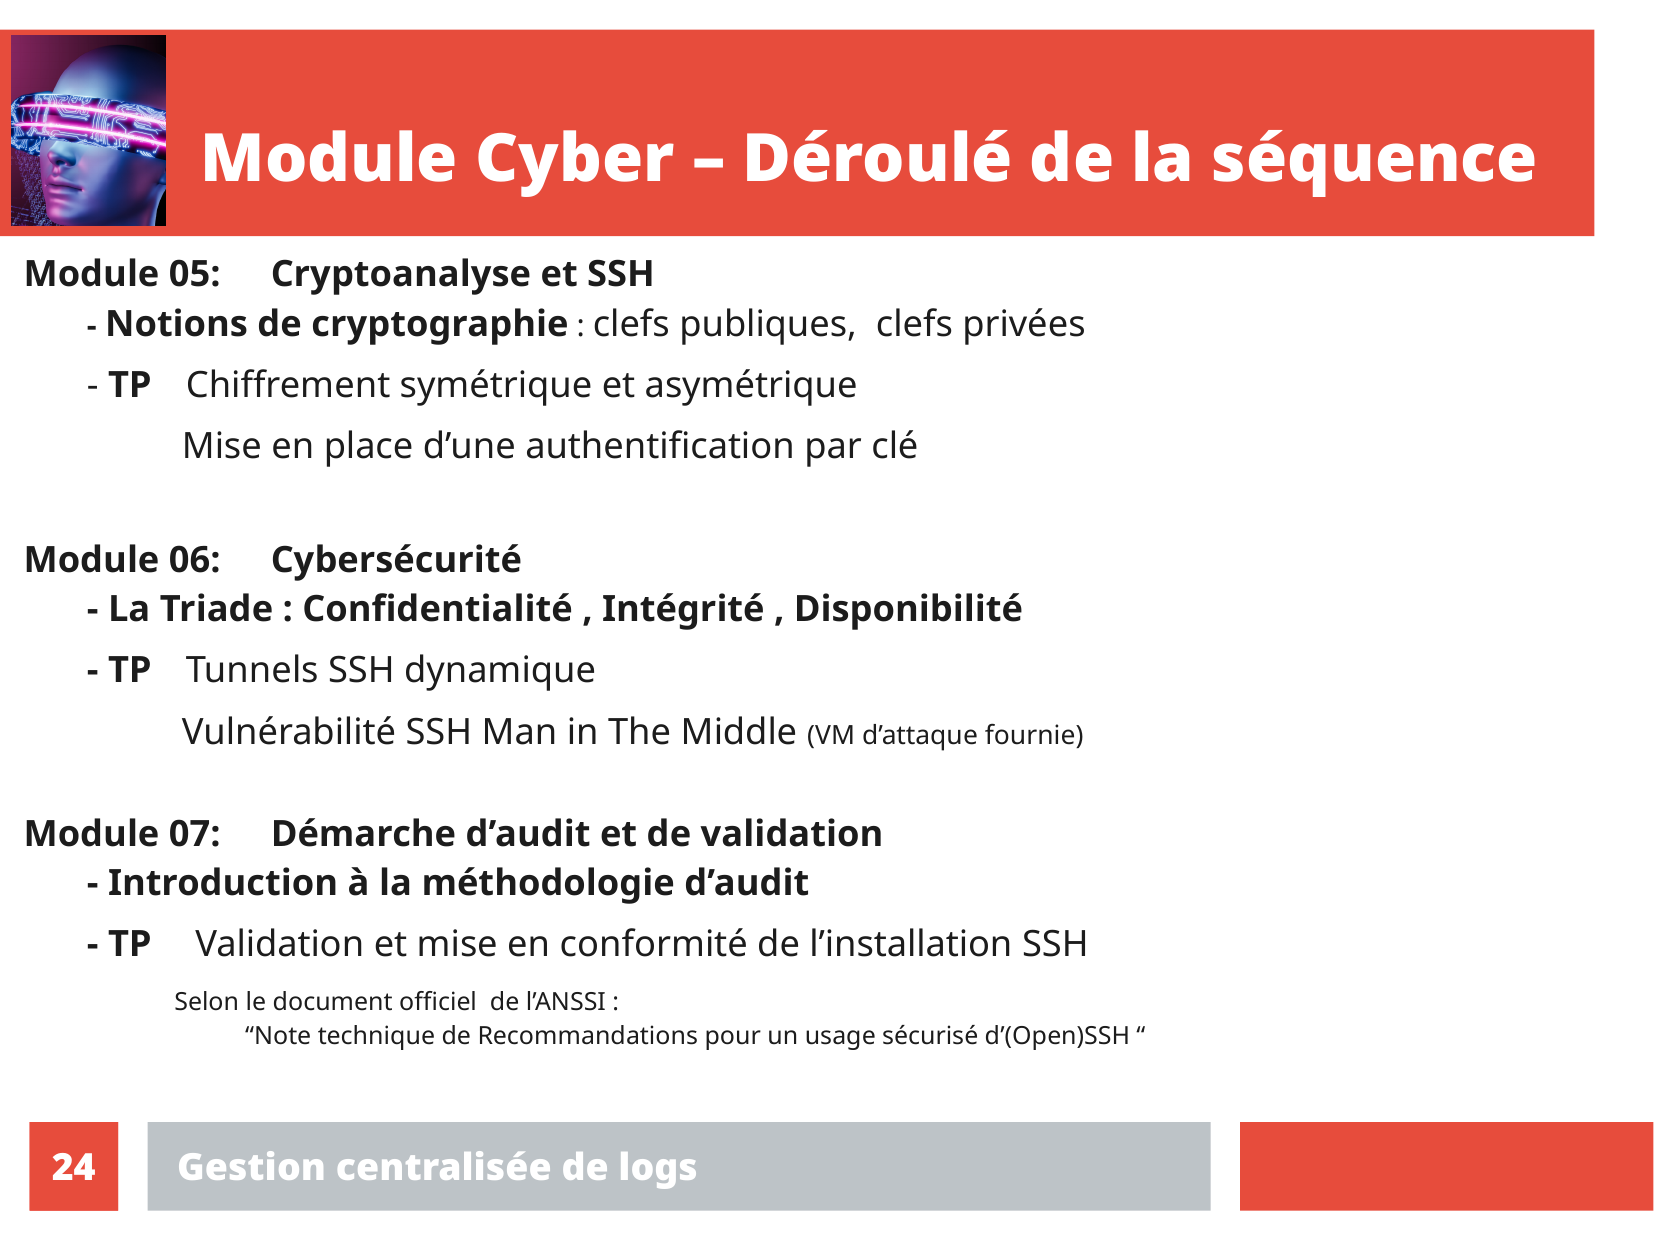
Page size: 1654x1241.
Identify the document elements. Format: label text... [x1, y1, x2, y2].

picture [11, 35, 166, 226]
title Module Cyber – Déroulé de la séquence [200, 53, 1571, 201]
list Module 05: Cryptoanalyse et SSH - Notions de cryptographie : clefs publiques, clefs privées - TP Chiffrement symétrique et asymétrique Mise en place d’une authentification par clé Module 06: Cybersécurité - La Triade : Confidentialité , Intégrité , Disponibilité - TP Tunnels SSH dynamique Vulnérabilité SSH Man in The Middle (VM d’attaque fournie) Module 07: Démarche d’audit et de validation - Introduction à la méthodologie d’audit - TP Validation et mise en conformité de l’installation SSH Selon le document officiel de l’ANSSI : “Note technique de Recommandations pour un usage sécurisé d’(Open)SSH “ [23, 248, 1595, 1099]
